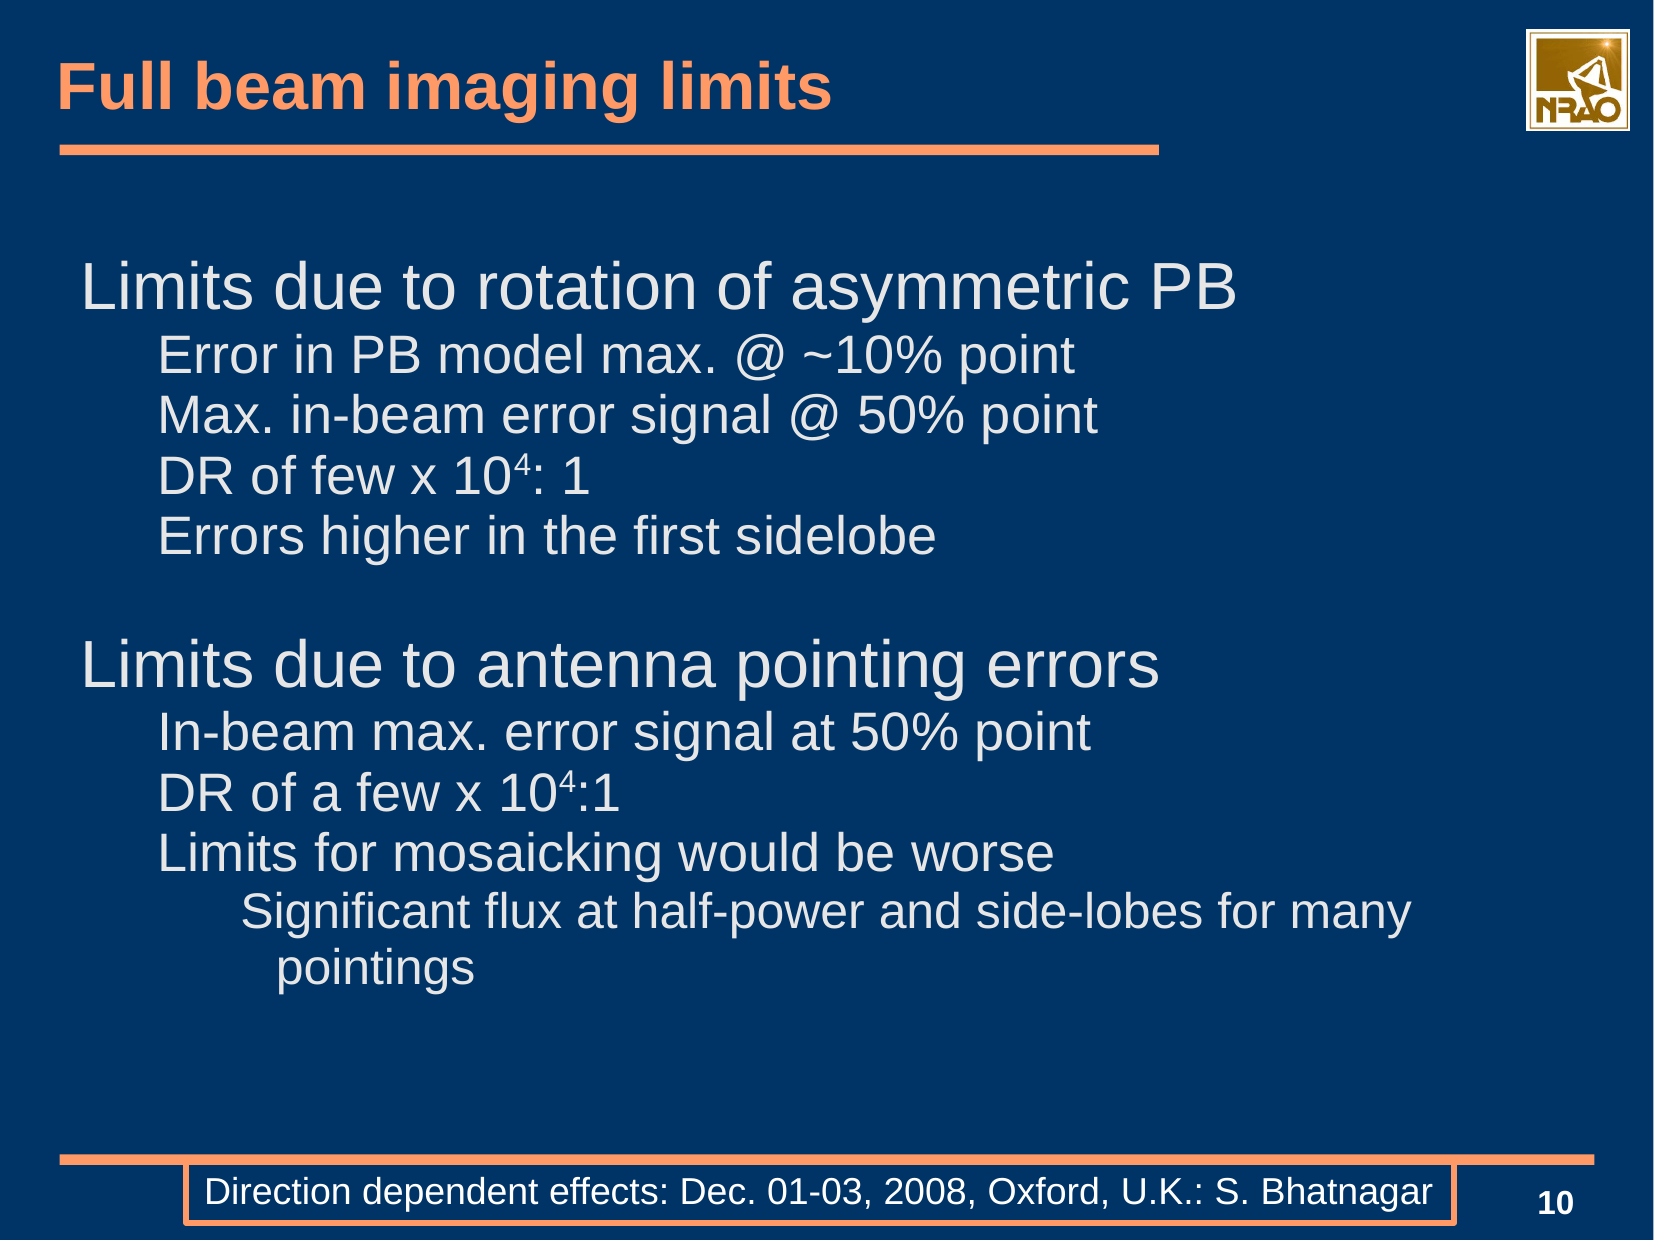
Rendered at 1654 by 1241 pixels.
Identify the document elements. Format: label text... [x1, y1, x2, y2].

picture [1526, 29, 1630, 131]
title Full beam imaging limits [56, 41, 1489, 131]
list Limits due to rotation of asymmetric PB Error in PB model max. @ ~10% point Max. in-beam error signal @ 50% point DR of few x 104: 1 Errors higher in the first sidelobe Limits due to antenna pointing errors In-beam max. error signal at 50% point DR of a few x 104:1 Limits for mosaicking would be worse Significant flux at half-power and side-lobes for many pointings [63, 174, 1601, 1115]
